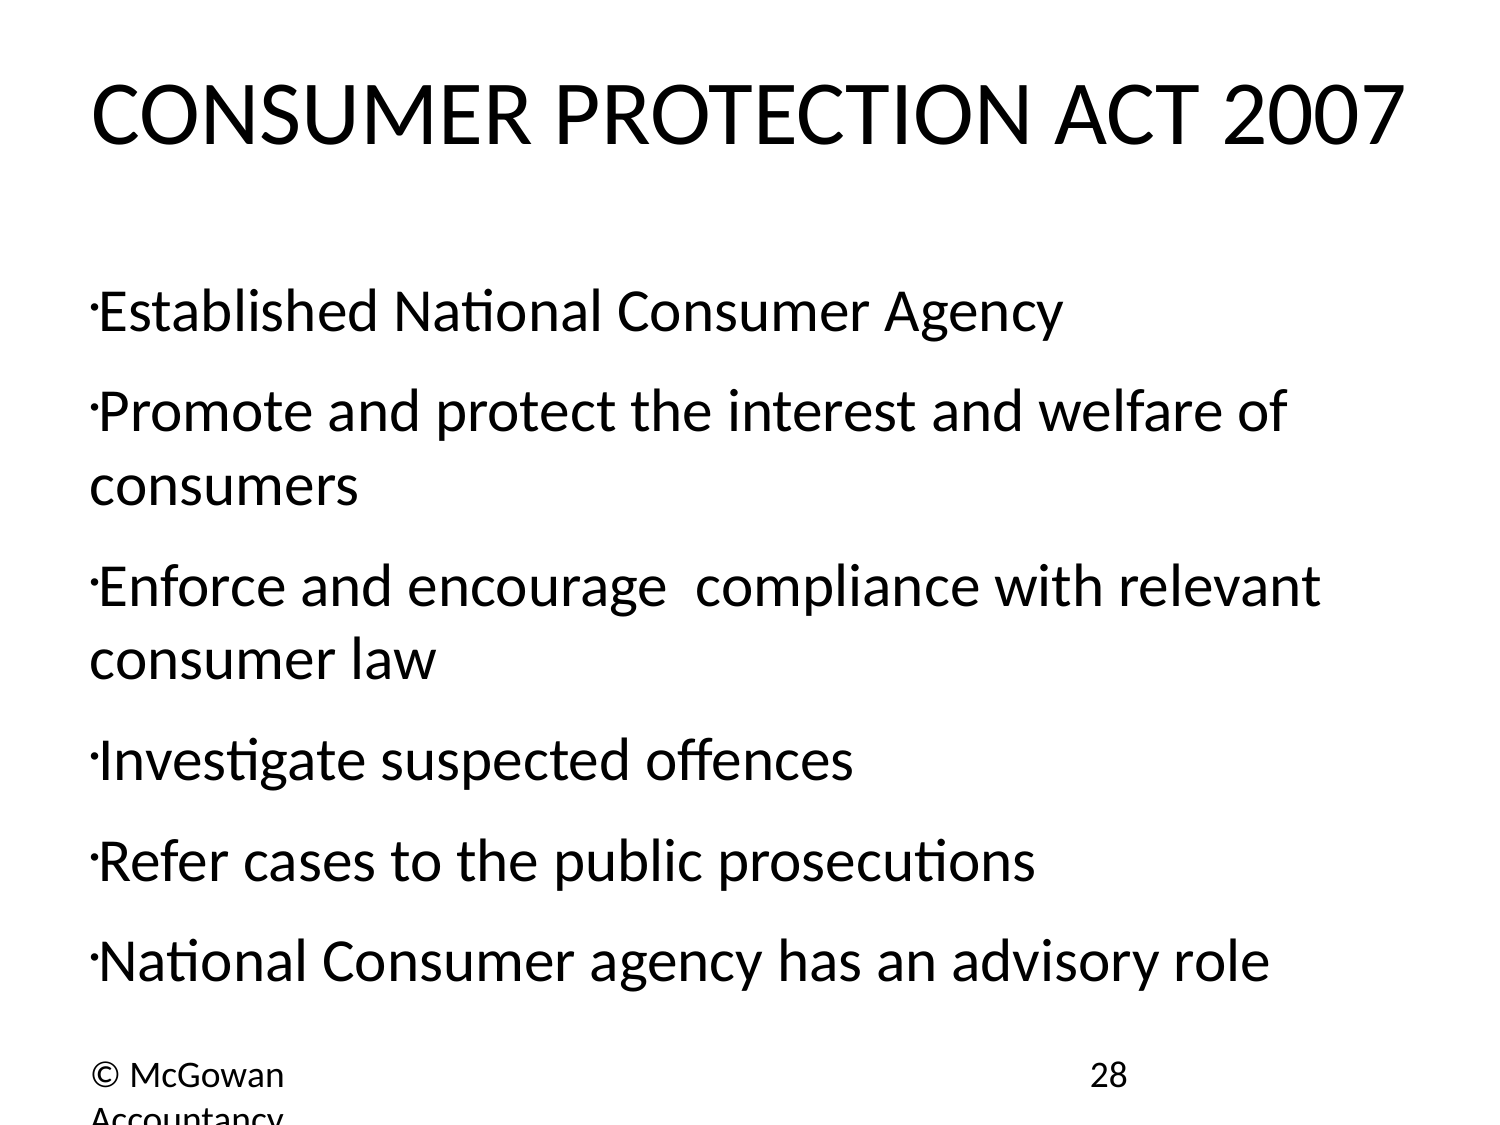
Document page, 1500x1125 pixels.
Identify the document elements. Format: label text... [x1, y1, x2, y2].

text_box © McGowan Accountancy Services [75, 1042, 425, 1103]
title CONSUMER PROTECTION ACT 2007 [75, 45, 1425, 233]
text_box [1074, 1042, 1425, 1103]
list Established National Consumer Agency Promote and protect the interest and welfare of consumers Enforce and encourage compliance with relevant consumer law Investigate suspected offences Refer cases to the public prosecutions National Consumer agency has an advisory role [75, 262, 1425, 1005]
